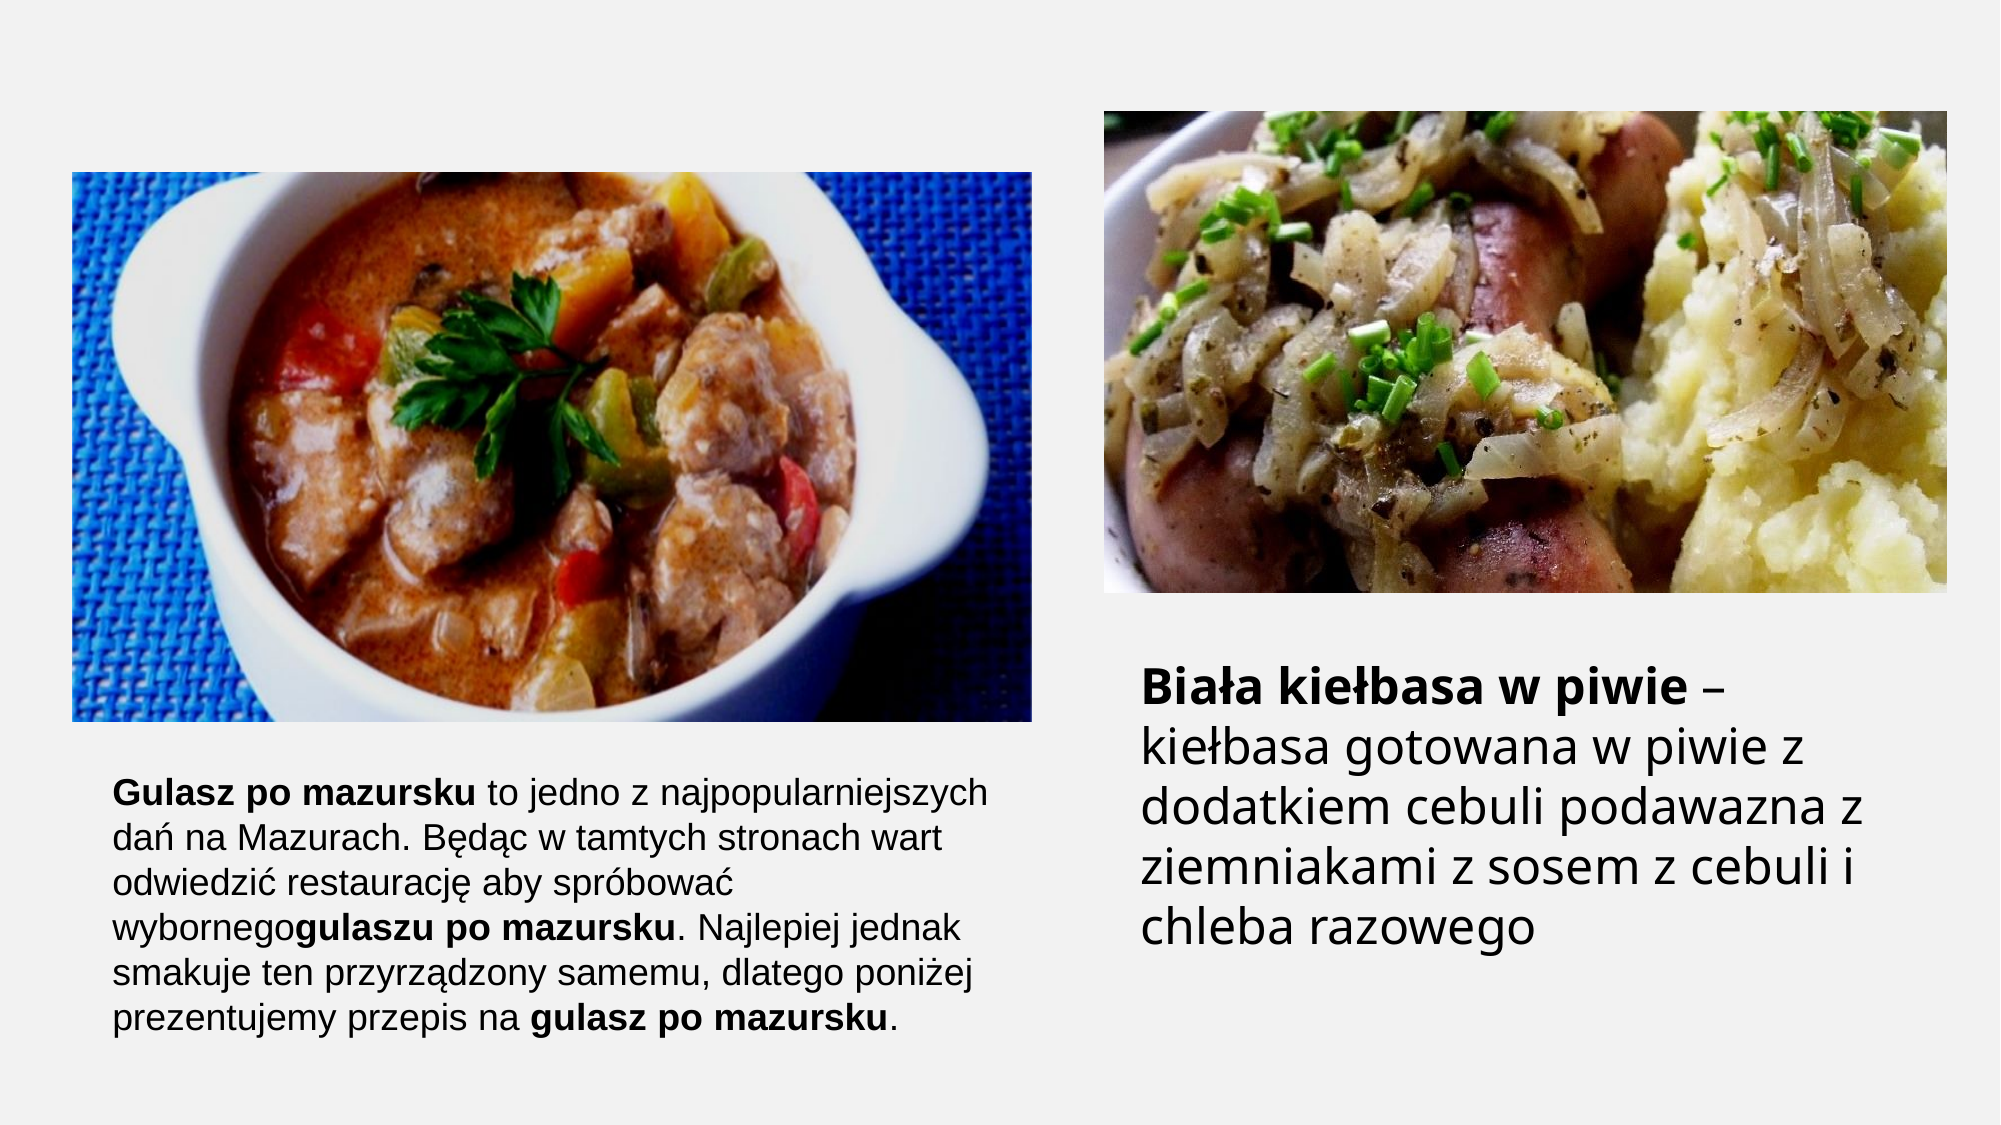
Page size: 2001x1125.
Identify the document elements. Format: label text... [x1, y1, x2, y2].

picture [72, 172, 1032, 722]
text_box Biała kiełbasa w piwie – kiełbasa gotowana w piwie z dodatkiem cebuli podawazna z ziemniakami z sosem z cebuli i chleba razowego [1125, 647, 1926, 963]
picture [1104, 111, 1947, 593]
text_box Gulasz po mazursku to jedno z najpopularniejszych dań na Mazurach. Będąc w tamtych stronach wart odwiedzić restaurację aby spróbować wybornegogulaszu po mazursku. Najlepiej jednak smakuje ten przyrządzony samemu, dlatego poniżej prezentujemy przepis na gulasz po mazursku. [97, 760, 1067, 1046]
